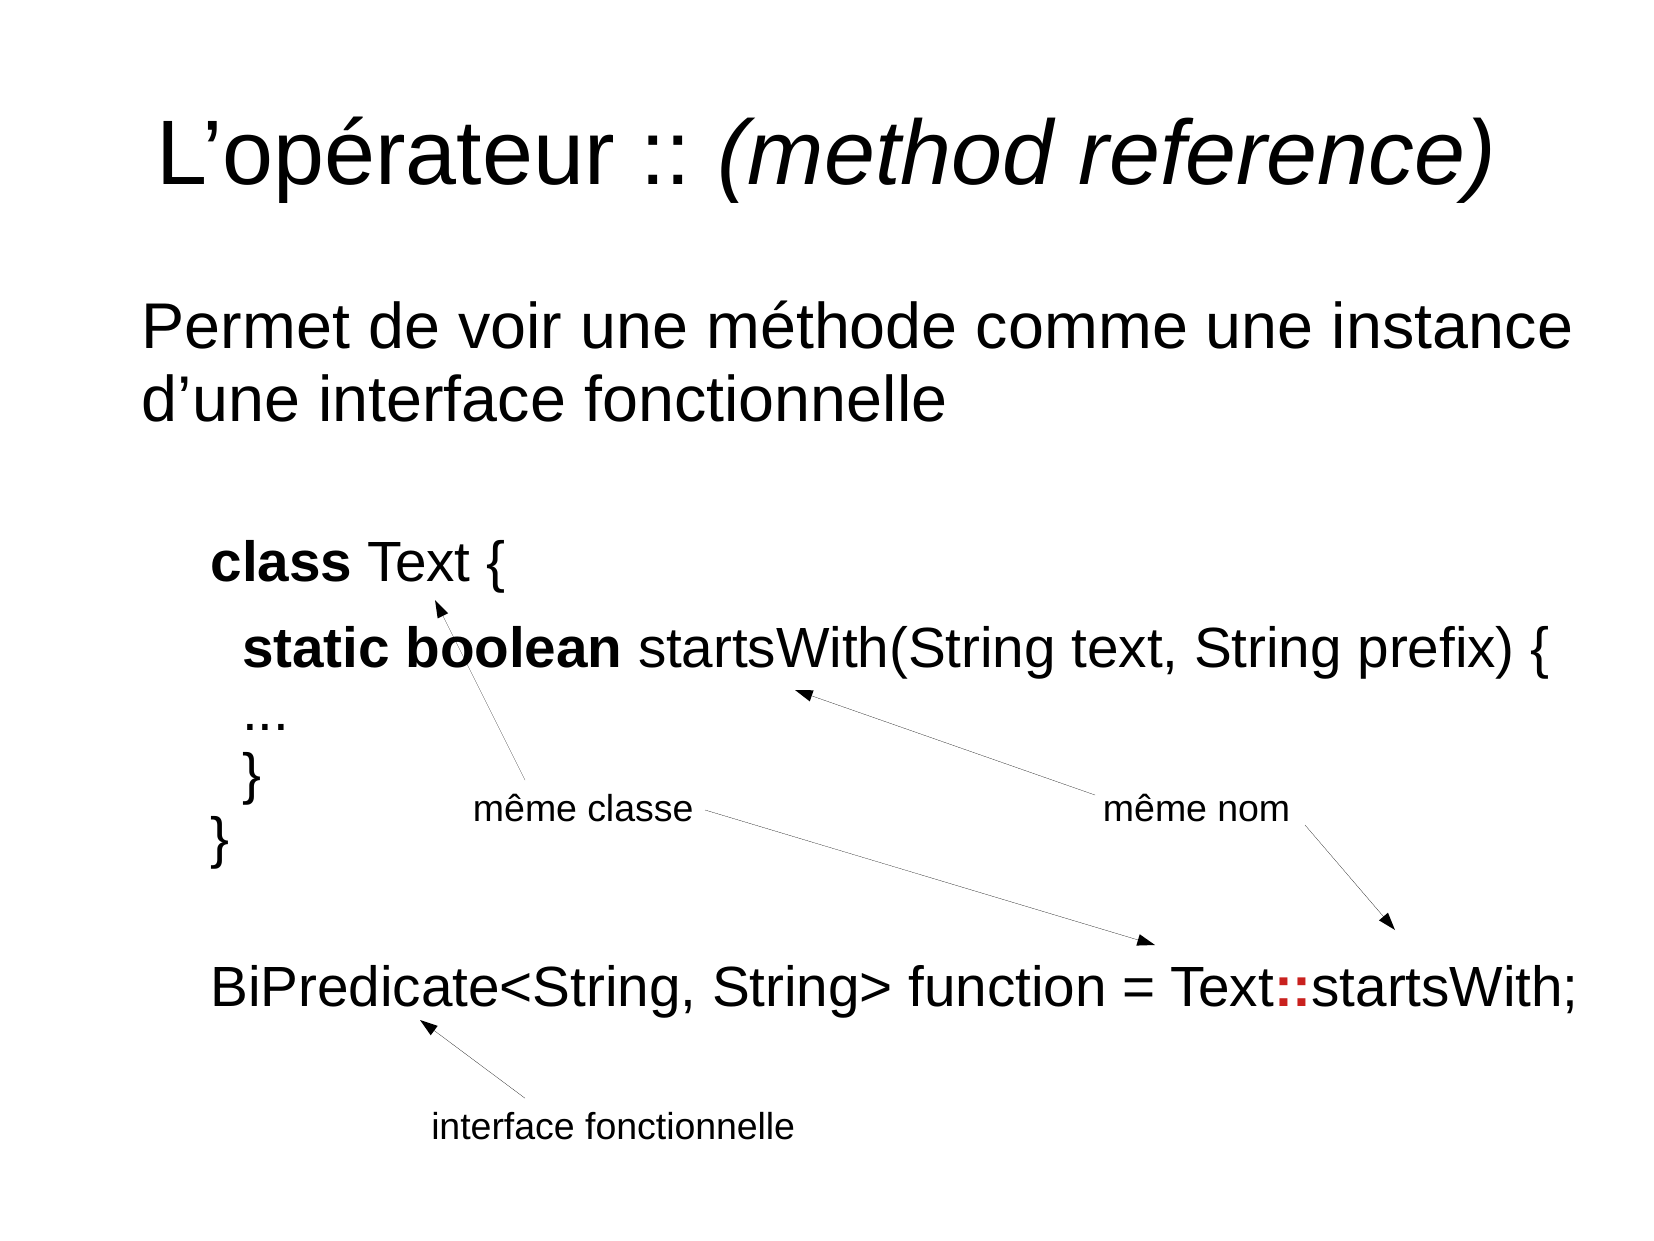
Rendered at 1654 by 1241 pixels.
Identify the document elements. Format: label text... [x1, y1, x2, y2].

title L’opérateur :: (method reference) [82, 49, 1571, 257]
text_box même nom [1088, 780, 1306, 837]
text_box interface fonctionnelle [416, 1098, 811, 1156]
list Permet de voir une méthode comme une instance d’une interface fonctionnelle class Text { static boolean startsWith(String text, String prefix) { ... } } BiPredicate<String, String> function = Text::startsWith; [73, 290, 1581, 1171]
text_box même classe [458, 780, 709, 837]
